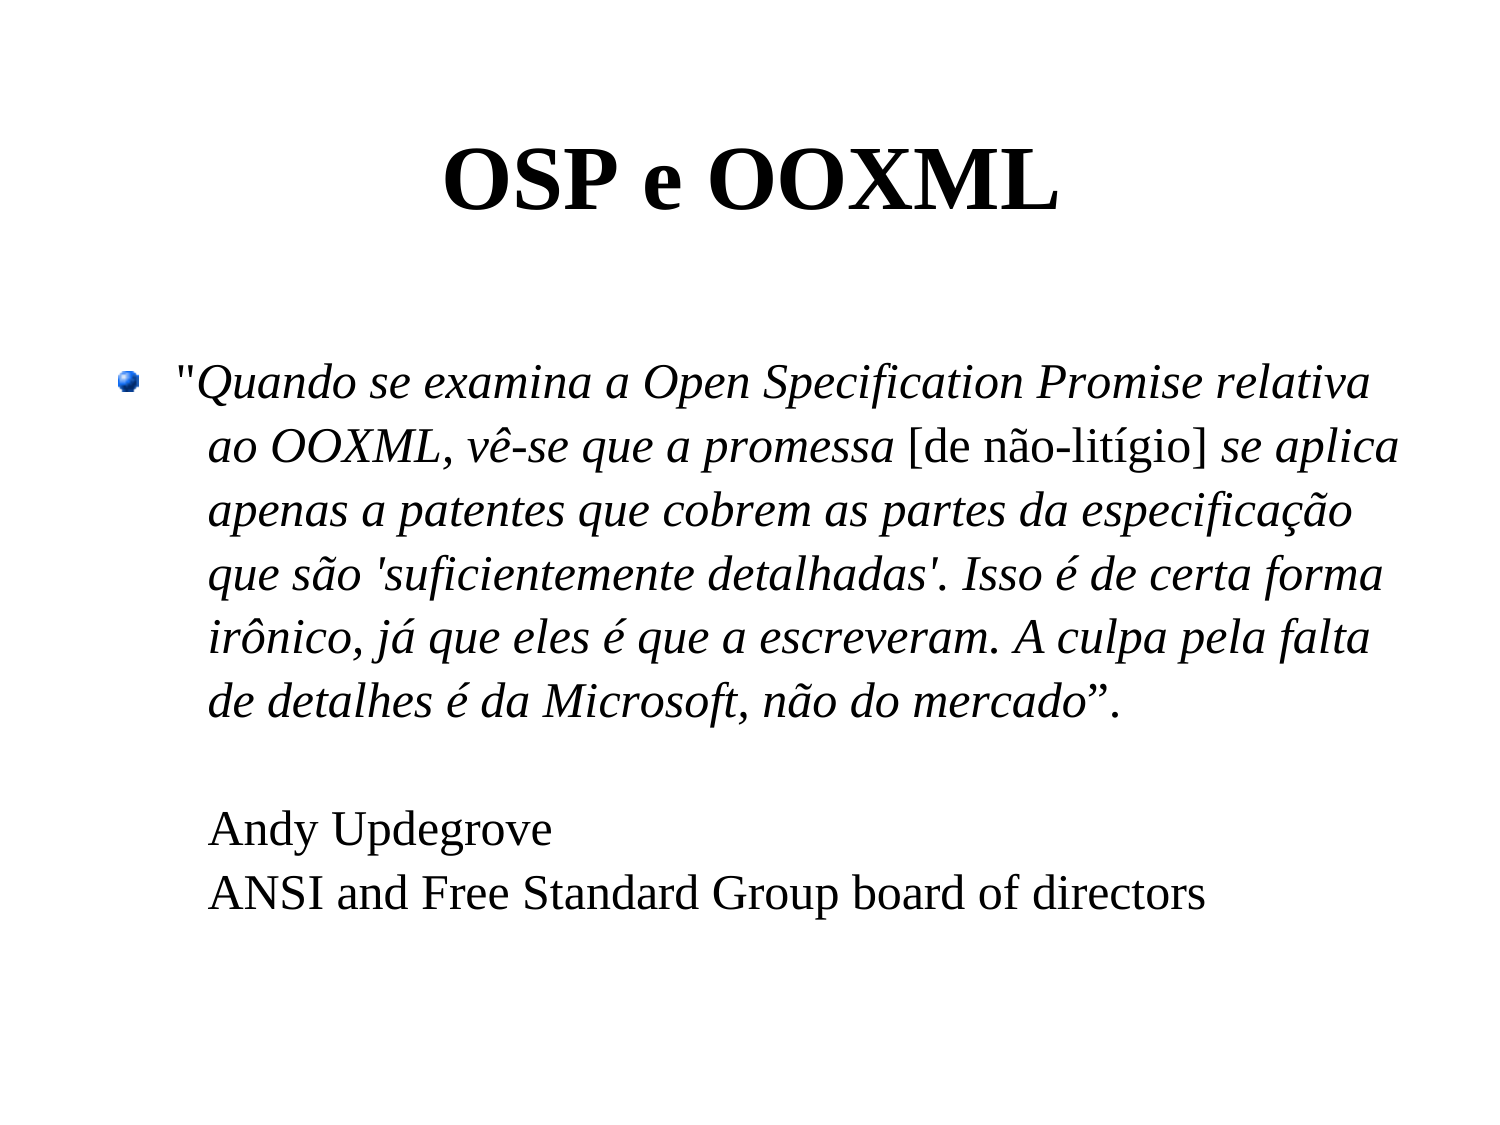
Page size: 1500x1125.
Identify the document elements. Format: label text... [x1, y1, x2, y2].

text_box "Quando se examina a Open Specification Promise relativa ao OOXML, vê-se que a promessa [de não-litígio] se aplica apenas a patentes que cobrem as partes da especificação que são 'suficientemente detalhadas'. Isso é de certa forma irônico, já que eles é que a escreveram. A culpa pela falta de detalhes é da Microsoft, não do mercado”. Andy Updegrove ANSI and Free Standard Group board of directors [103, 338, 1421, 931]
title OSP e OOXML [87, 52, 1416, 307]
